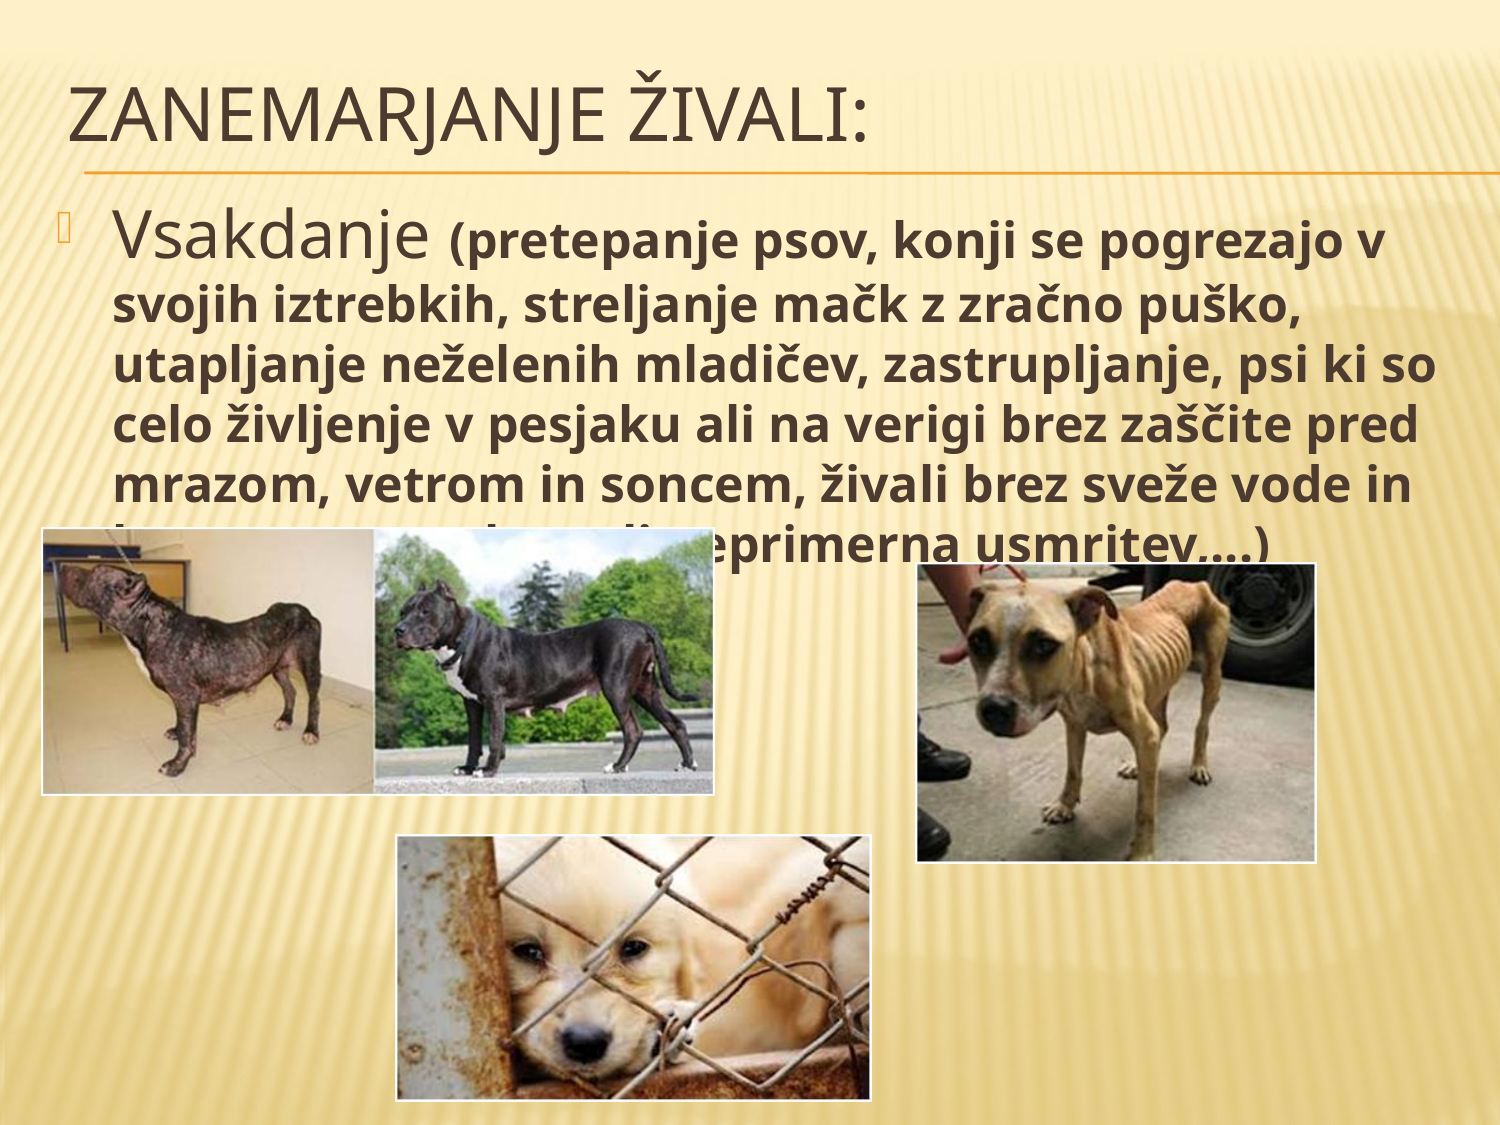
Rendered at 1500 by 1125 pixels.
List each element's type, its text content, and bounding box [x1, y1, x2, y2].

picture [0, 0, 1500, 1125]
title Zanemarjanje živali: [53, 42, 1479, 181]
list Vsakdanje (pretepanje psov, konji se pogrezajo v svojih iztrebkih, streljanje mačk z zračno puško, utapljanje neželenih mladičev, zastrupljanje, psi ki so celo življenje v pesjaku ali na verigi brez zaščite pred mrazom, vetrom in soncem, živali brez sveže vode in hrane, nepotrebna ali neprimerna usmritev,...) [41, 184, 1467, 927]
